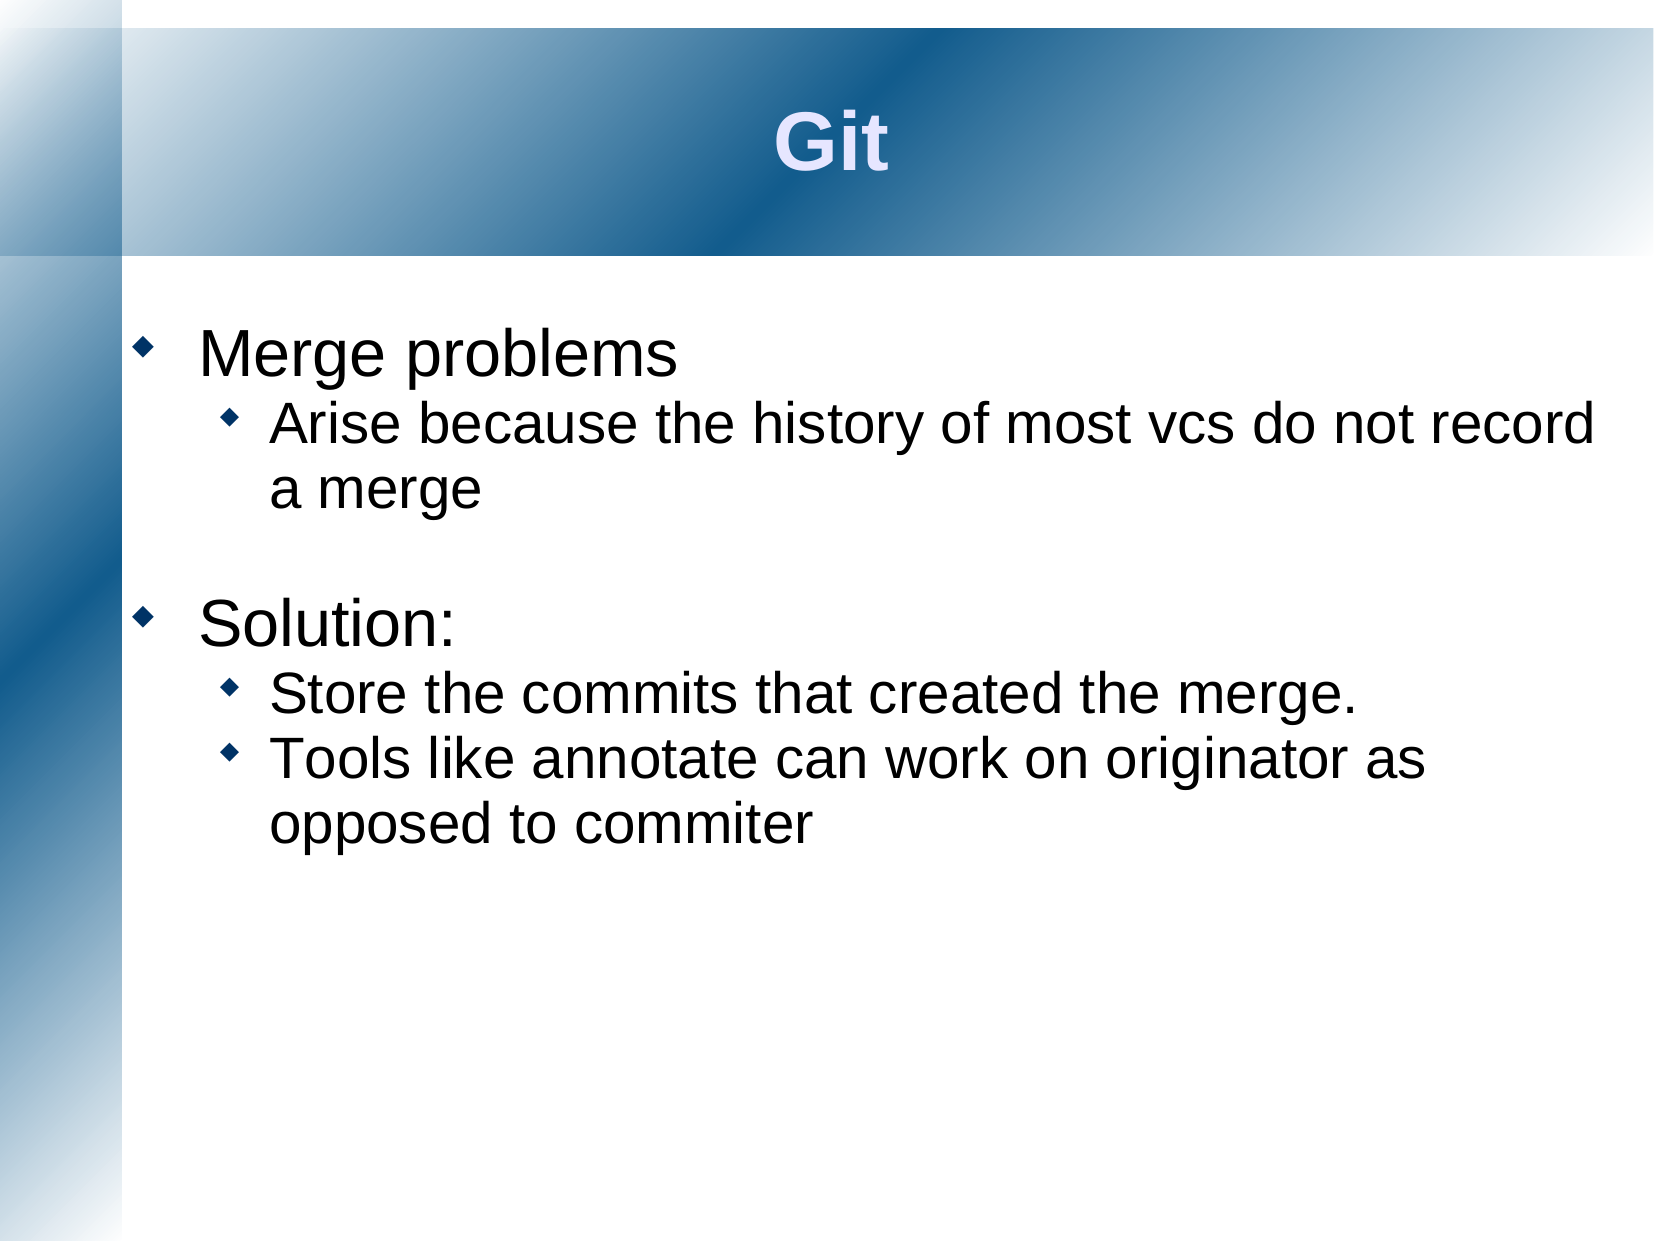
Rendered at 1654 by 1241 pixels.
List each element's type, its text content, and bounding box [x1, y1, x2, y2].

list Merge problems Arise because the history of most vcs do not record a merge Solution: Store the commits that created the merge. Tools like annotate can work on originator as opposed to commiter [127, 316, 1603, 1174]
title Git [125, 37, 1538, 246]
